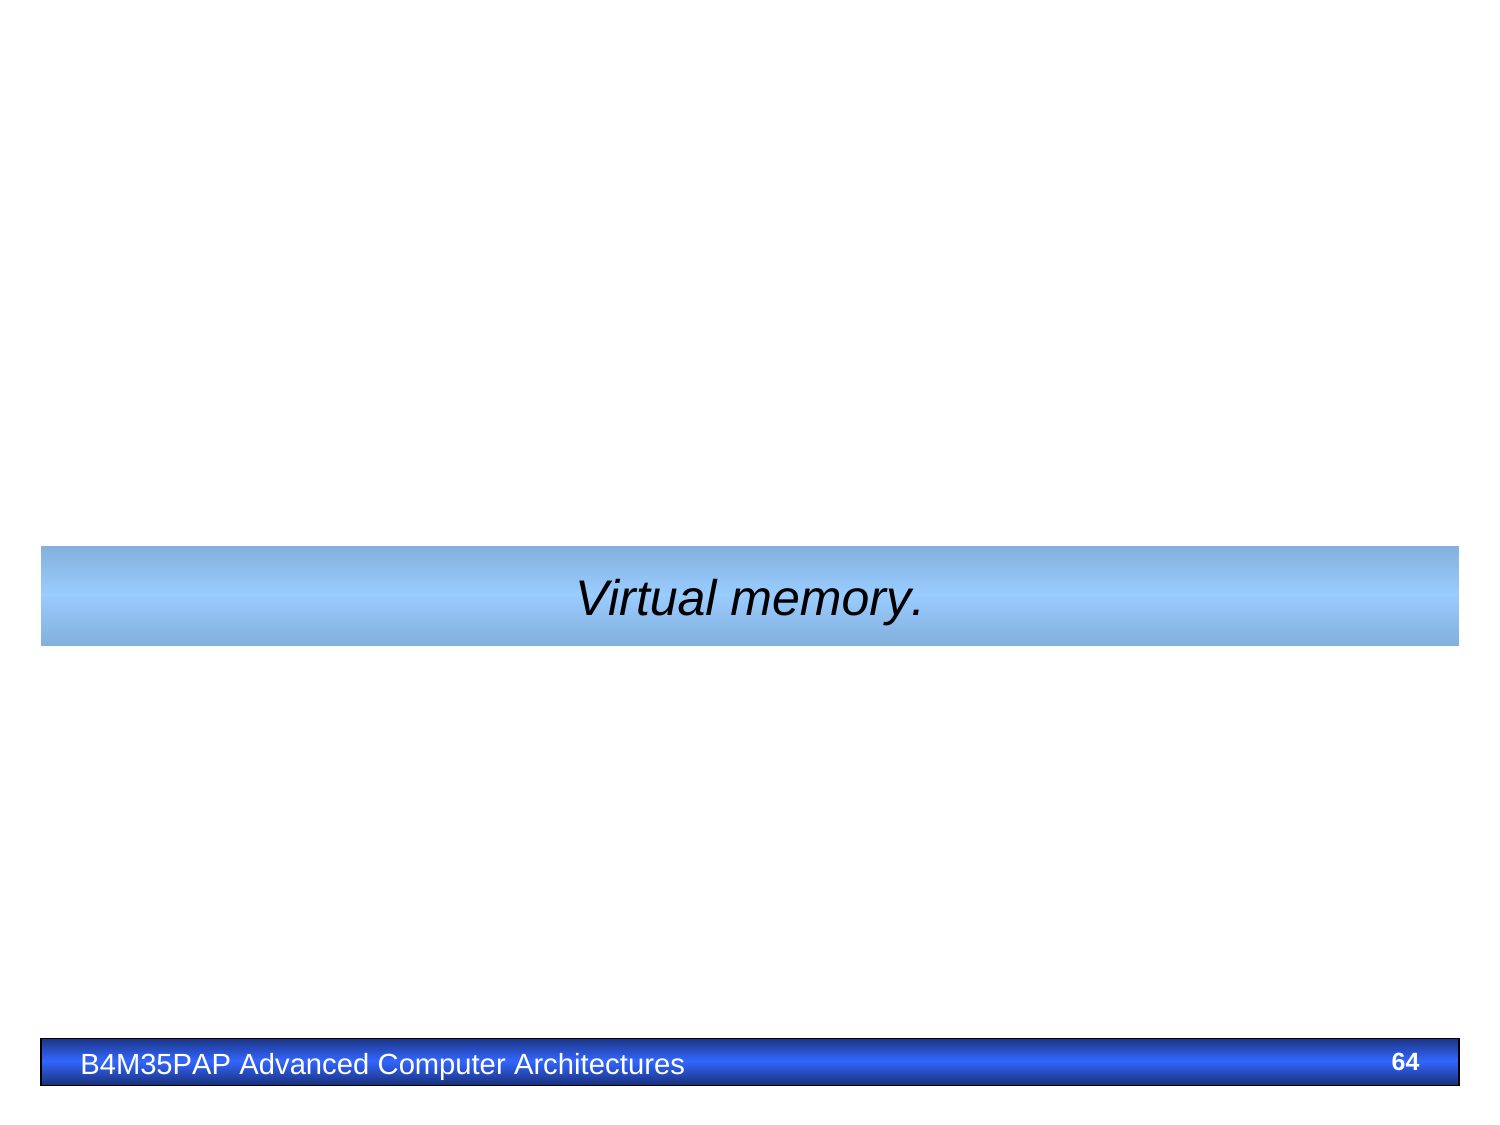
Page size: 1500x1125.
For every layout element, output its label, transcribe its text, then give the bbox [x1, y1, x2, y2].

title Virtual memory. [41, 546, 1459, 646]
